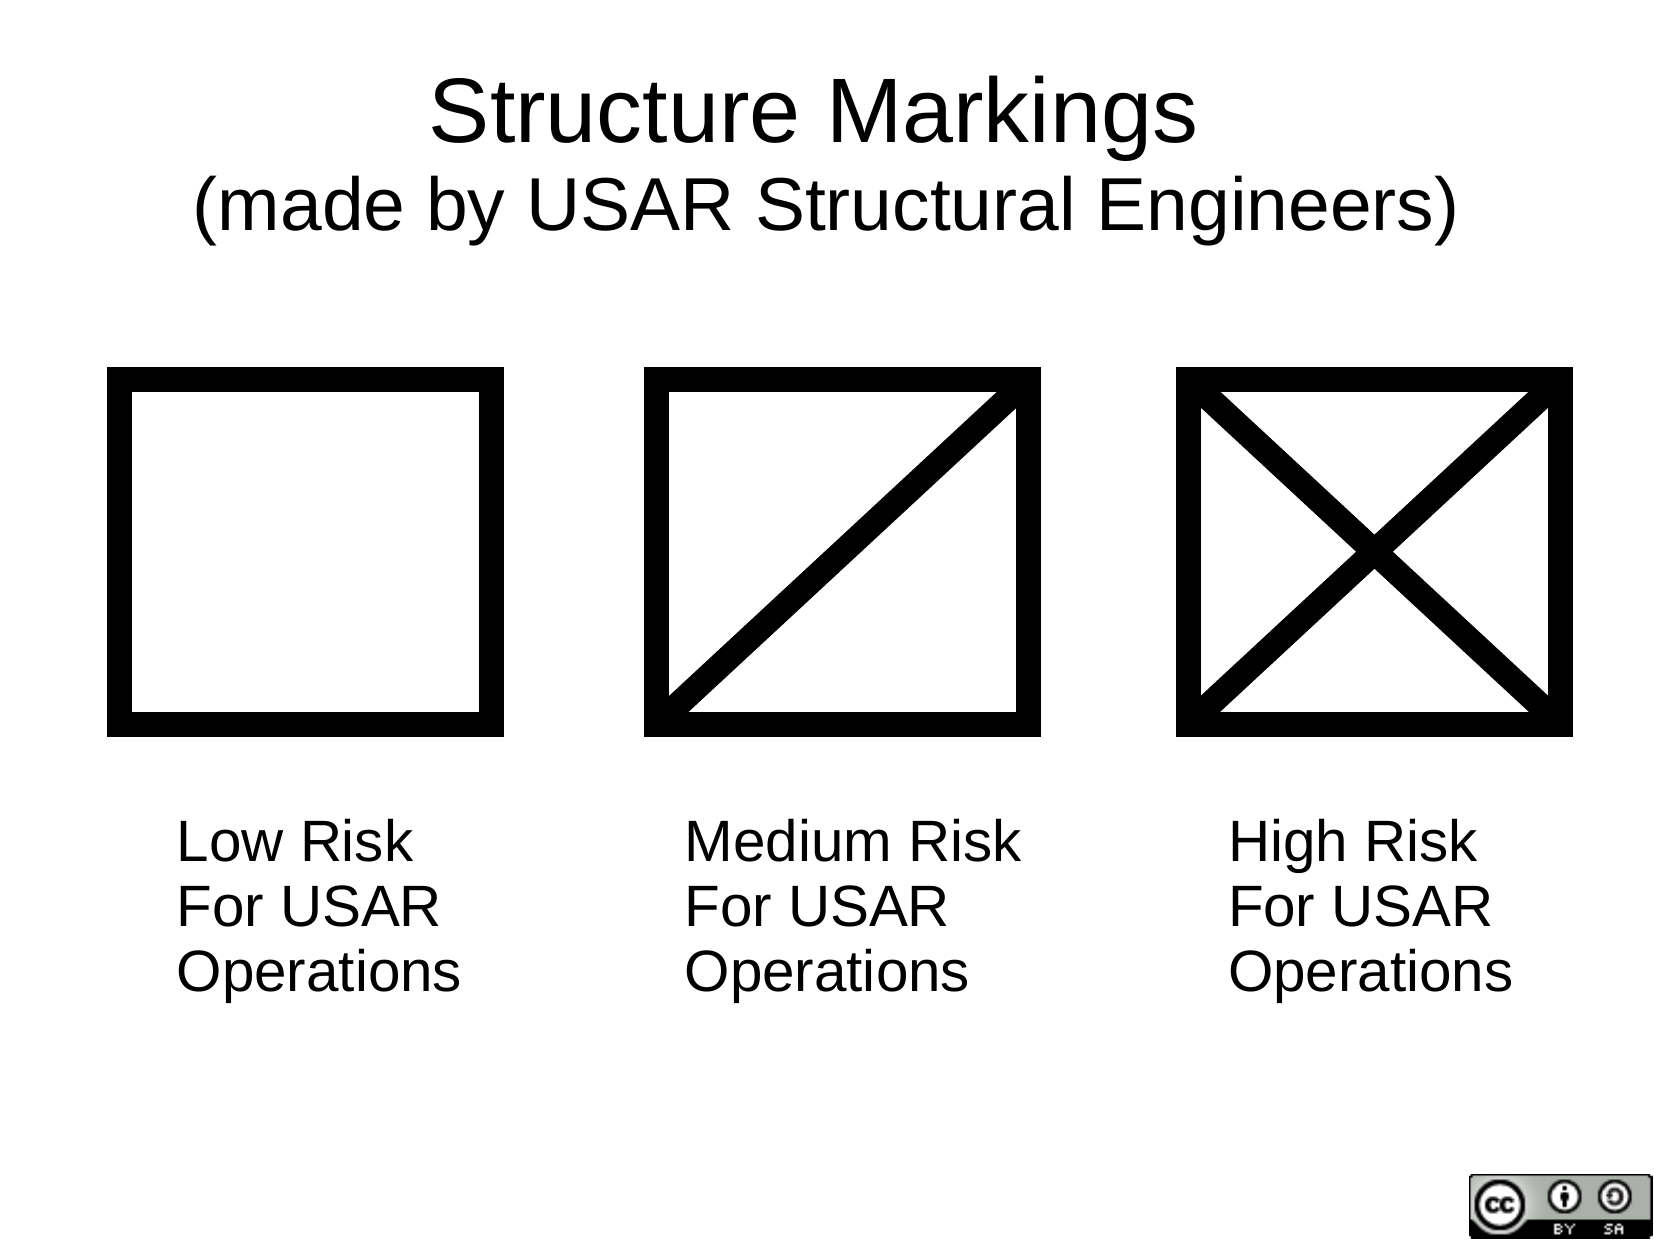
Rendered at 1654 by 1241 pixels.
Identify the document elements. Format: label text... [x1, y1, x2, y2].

text_box High Risk For USAR Operations [1213, 801, 1529, 1012]
picture [1469, 1174, 1653, 1239]
text_box Low Risk For USAR Operations [162, 801, 478, 1012]
title Structure Markings (made by USAR Structural Engineers) [82, 49, 1571, 257]
text_box Medium Risk For USAR Operations [669, 801, 1037, 1012]
